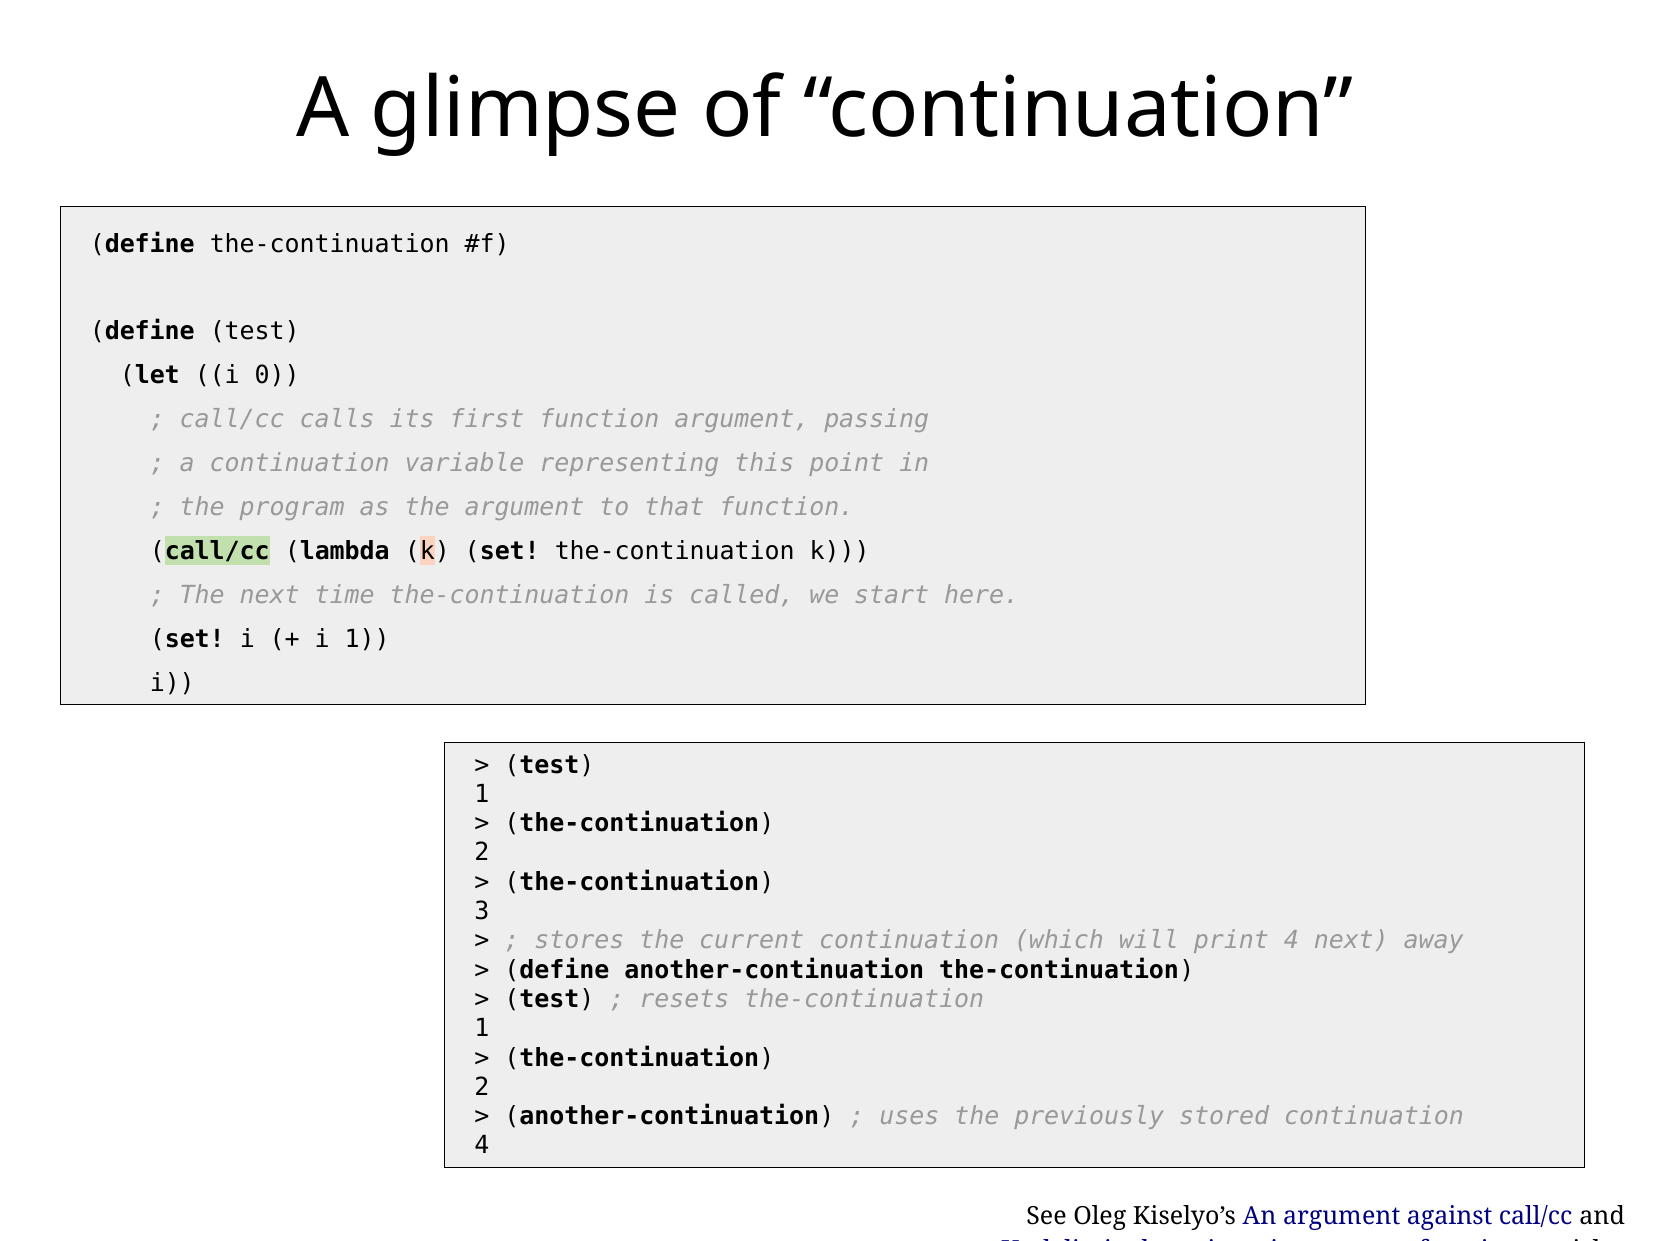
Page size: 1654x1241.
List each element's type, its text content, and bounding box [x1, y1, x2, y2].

text_box A glimpse of “continuation” [30, 39, 1621, 211]
text_box > (test) 1 > (the-continuation) 2 > (the-continuation) 3 > ; stores the current continuation (which will print 4 next) away > (define another-continuation the-continuation) > (test) ; resets the-continuation 1 > (the-continuation) 2 > (another-continuation) ; uses the previously stored continuation 4 [444, 742, 1585, 1168]
text_box (define the-continuation #f) (define (test) (let ((i 0)) ; call/cc calls its first function argument, passing ; a continuation variable representing this point in ; the program as the argument to that function. (call/cc (lambda (k) (set! the-continuation k))) ; The next time the-continuation is called, we start here. (set! i (+ i 1)) i)) [60, 206, 1366, 705]
text_box See Oleg Kiselyo’s An argument against call/cc and Undelimited continuations are not functions articles. [581, 1189, 1647, 1241]
